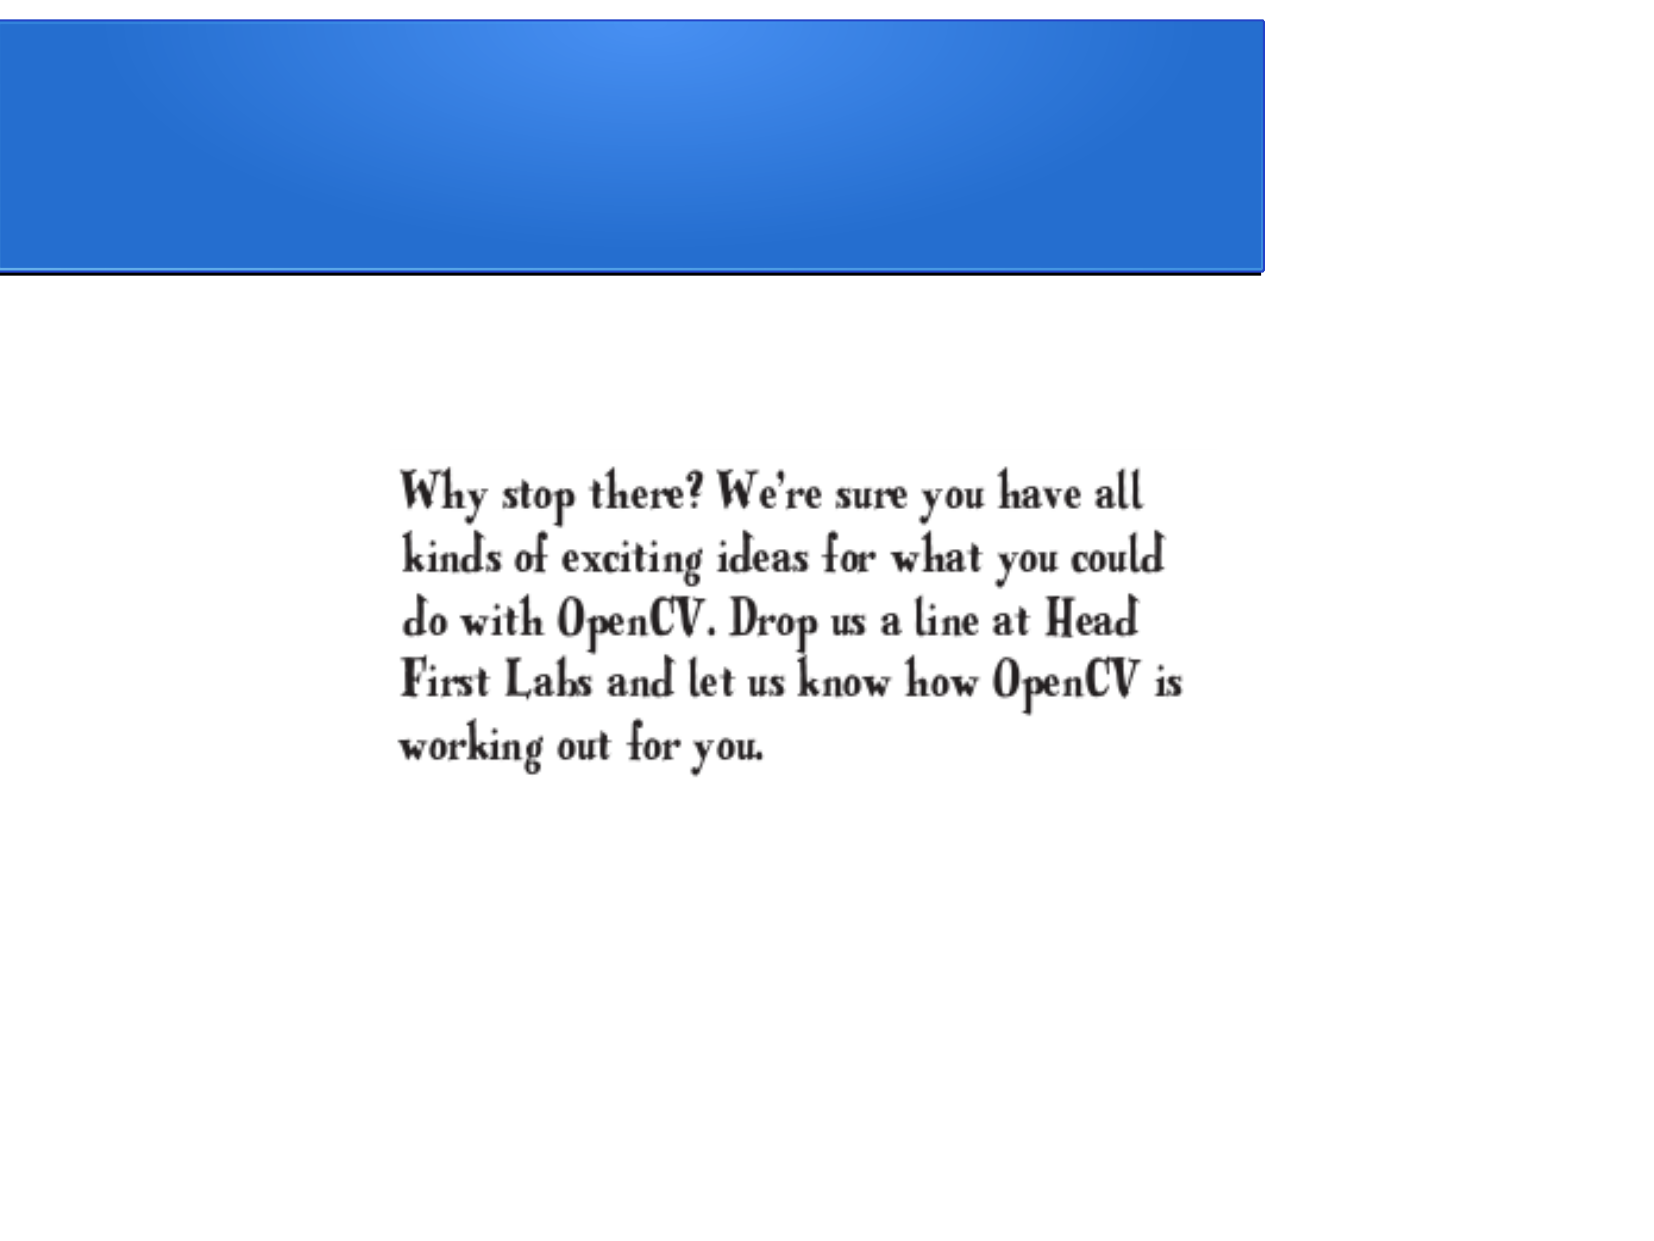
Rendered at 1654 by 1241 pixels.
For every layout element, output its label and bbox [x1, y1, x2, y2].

picture [389, 448, 1217, 792]
